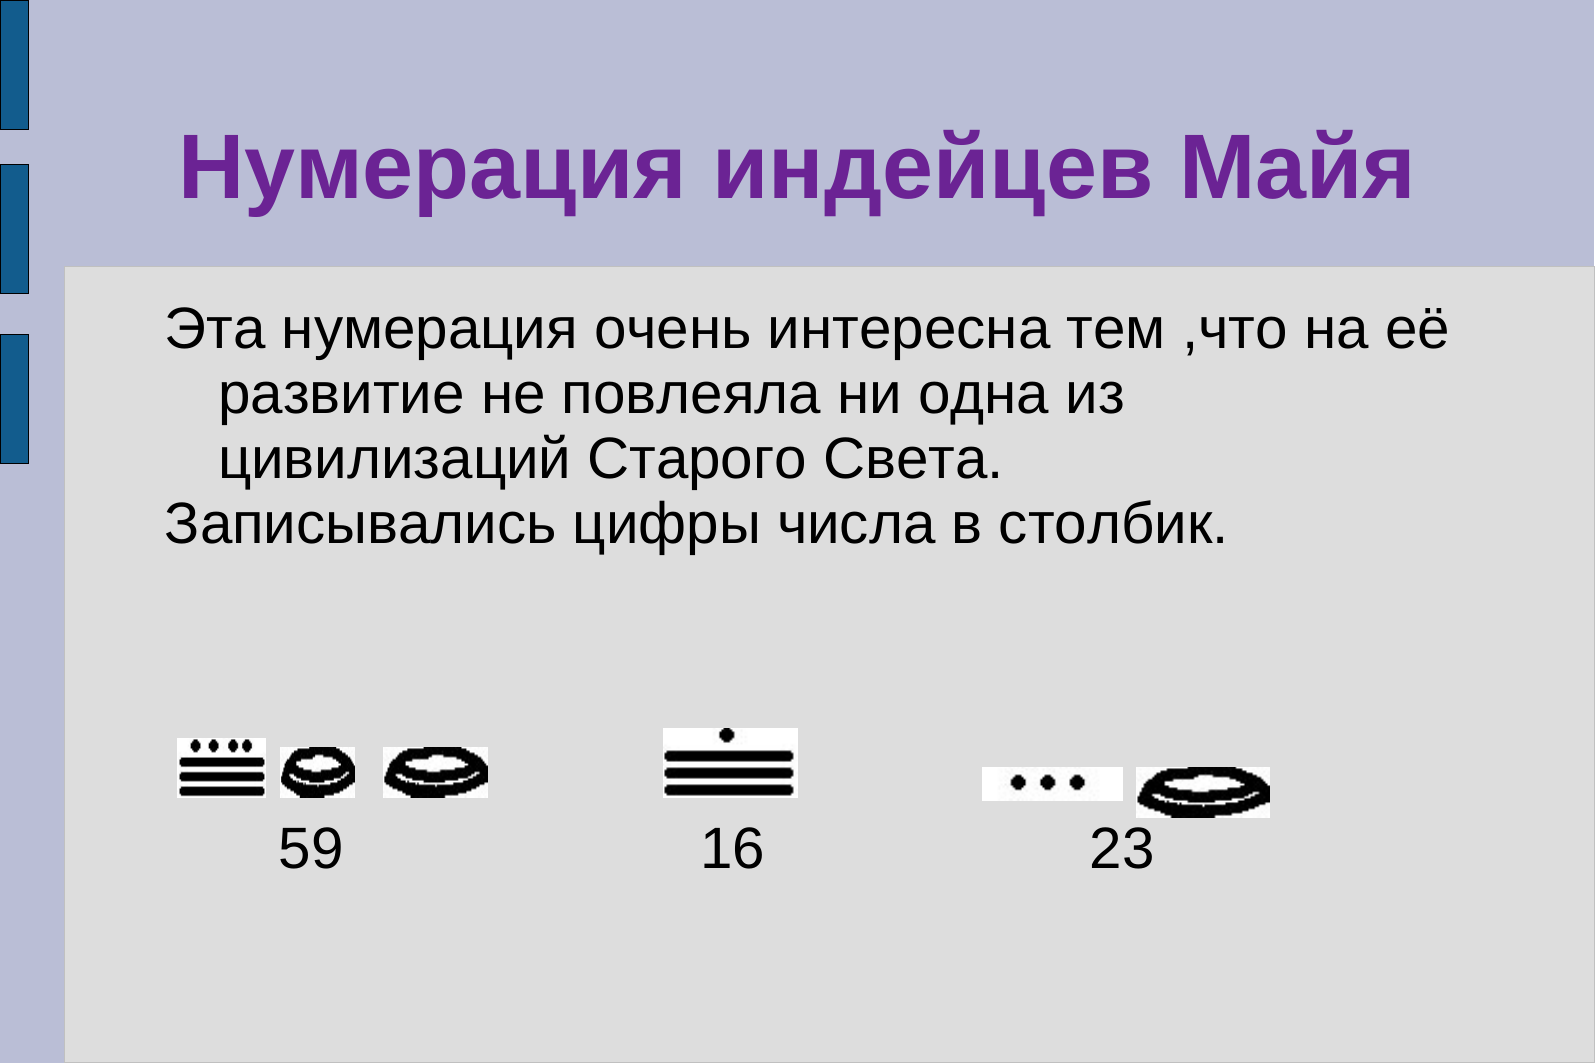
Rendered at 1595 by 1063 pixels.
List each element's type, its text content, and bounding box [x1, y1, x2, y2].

picture [383, 747, 488, 798]
picture [177, 738, 266, 798]
picture [663, 728, 798, 798]
title Нумерация индейцев Майя [117, 78, 1479, 256]
picture [982, 767, 1123, 801]
list Эта нумерация очень интересна тем ,что на её развитие не повлеяла ни одна из цивилизаций Старого Света. Записывались цифры числа в столбик. 59 16 23 [147, 295, 1479, 966]
picture [280, 747, 355, 798]
picture [1136, 767, 1270, 818]
